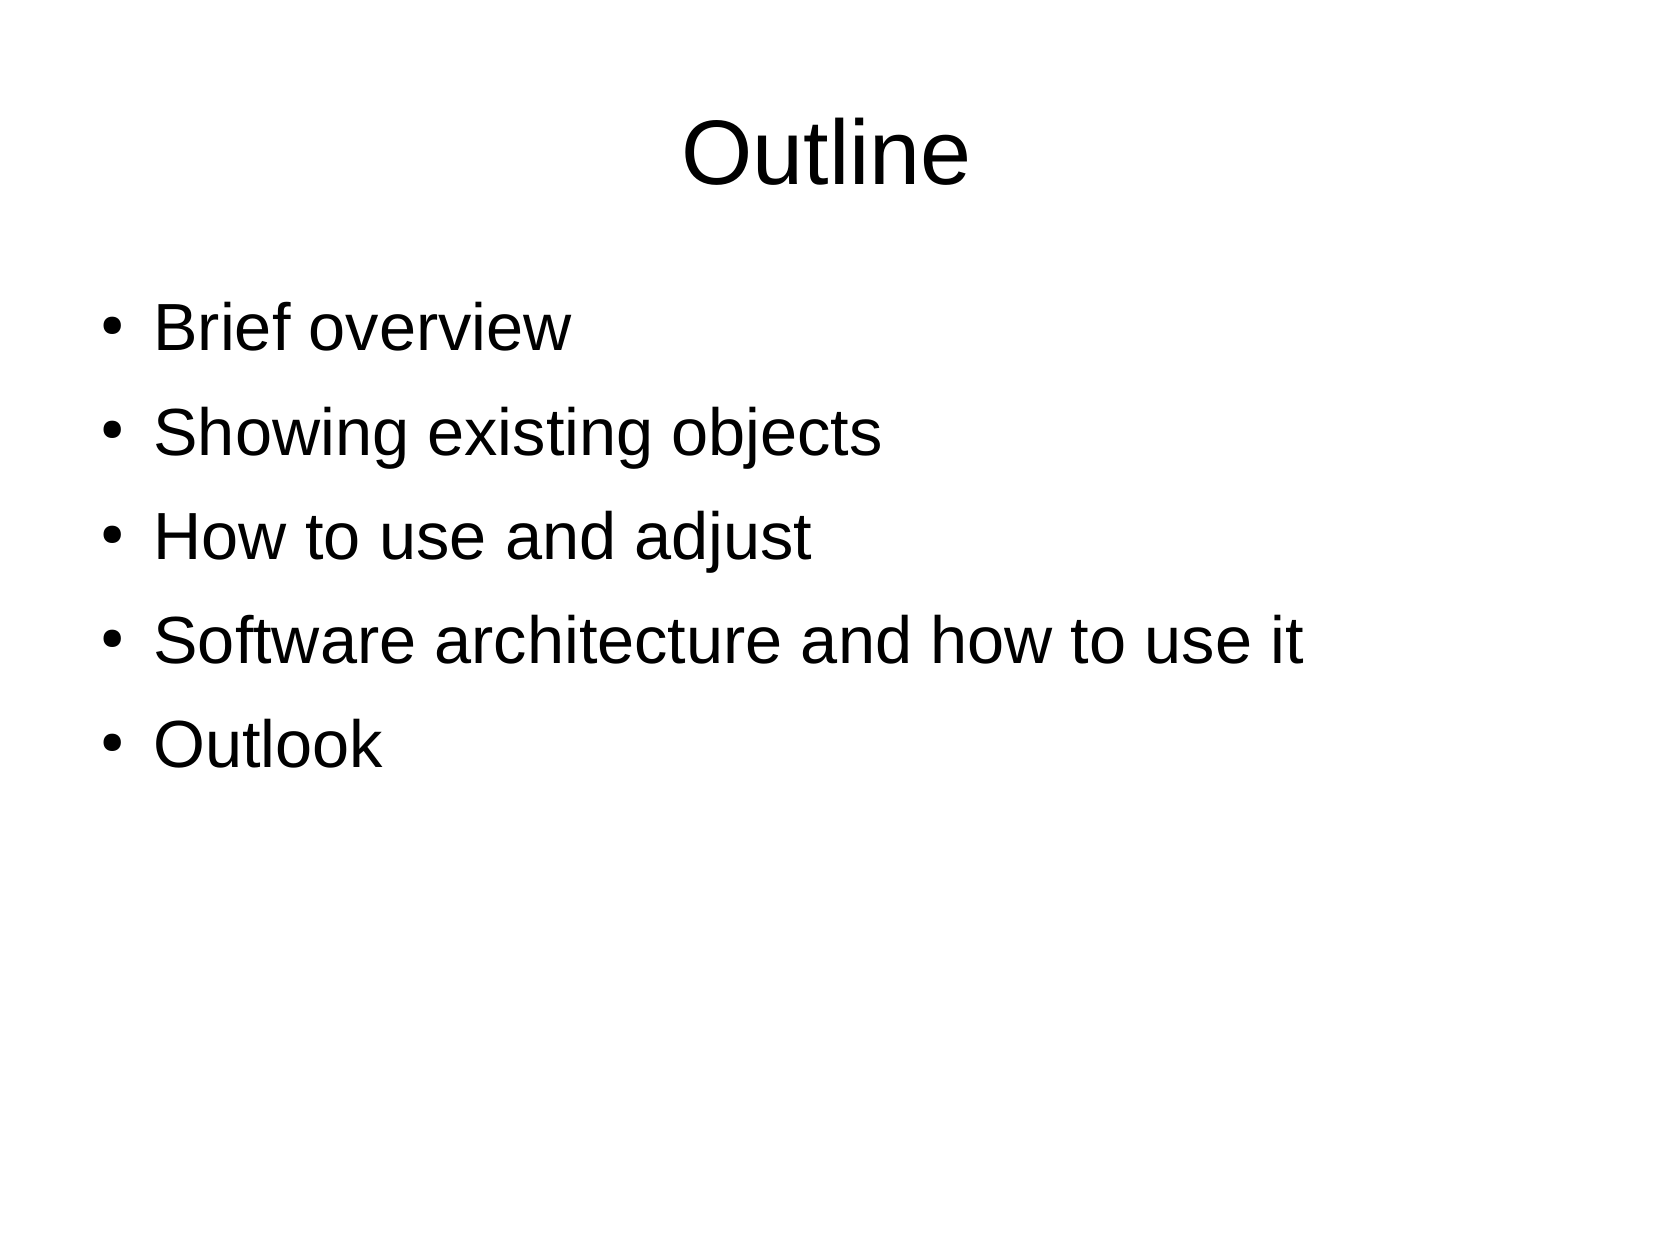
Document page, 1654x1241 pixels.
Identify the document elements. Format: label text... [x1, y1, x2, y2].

title Outline [82, 49, 1571, 257]
list Brief overview Showing existing objects How to use and adjust Software architecture and how to use it Outlook [82, 290, 1571, 1010]
